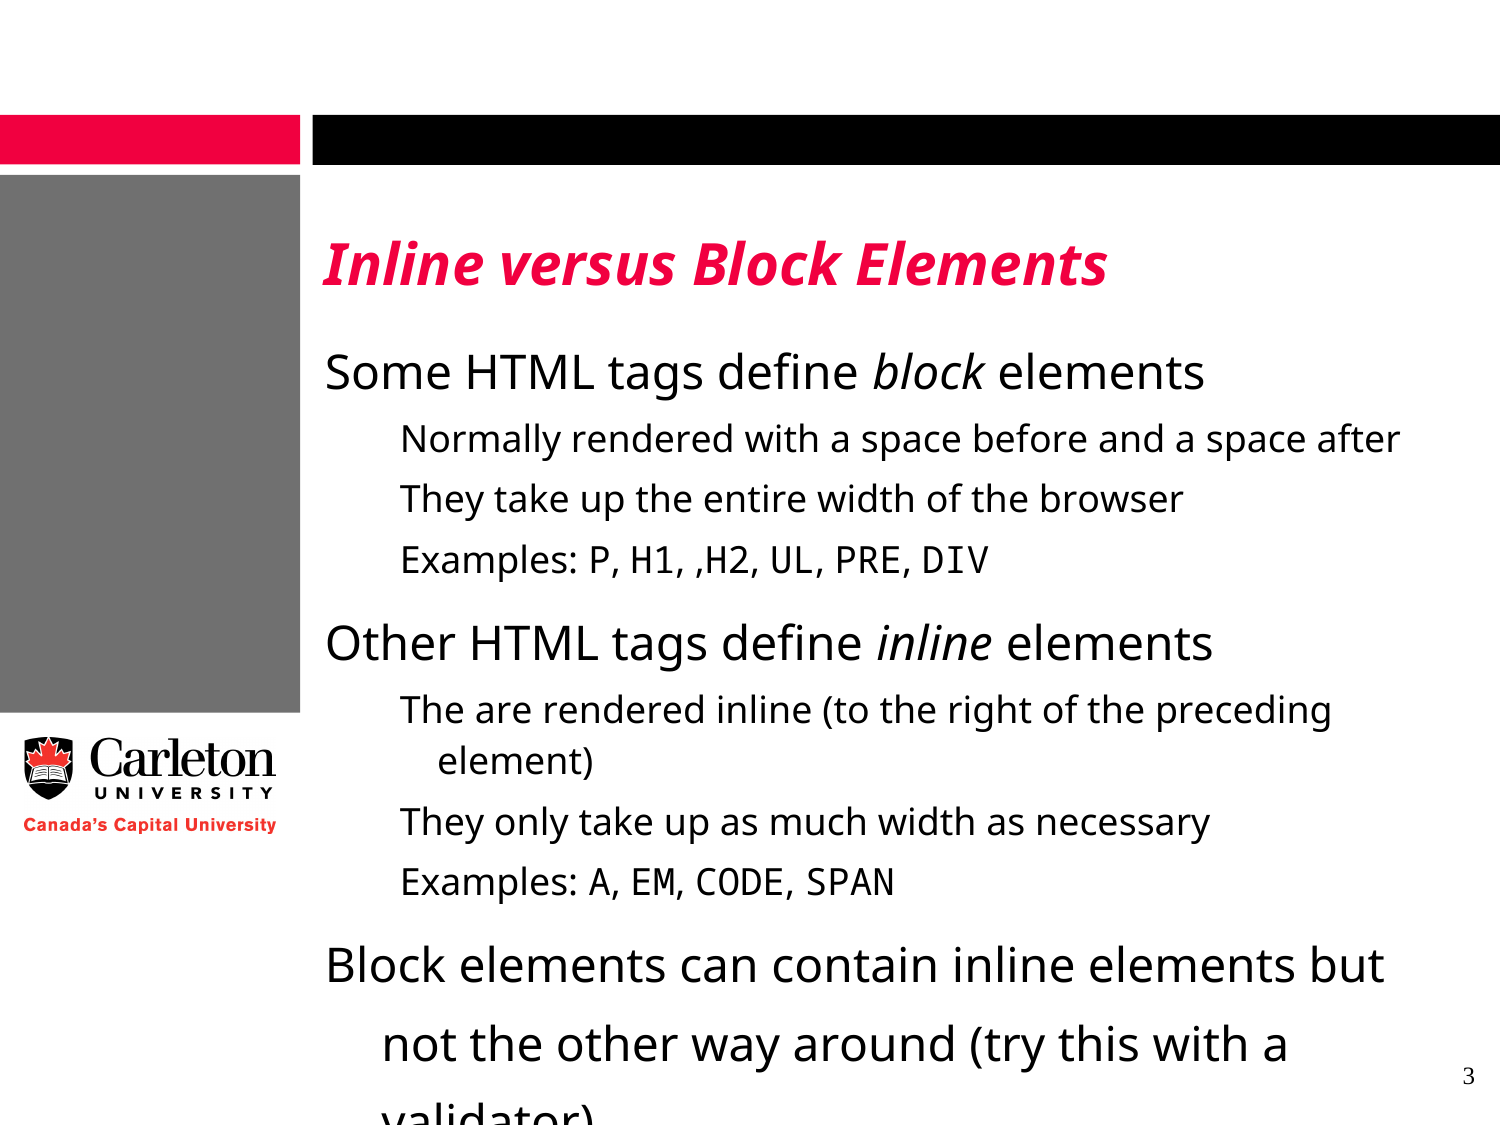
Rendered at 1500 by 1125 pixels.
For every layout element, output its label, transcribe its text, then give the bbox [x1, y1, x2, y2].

picture [24, 737, 276, 834]
title Inline versus Block Elements [324, 194, 1450, 324]
list Some HTML tags define block elements Normally rendered with a space before and a space after They take up the entire width of the browser Examples: P, H1, ,H2, UL, PRE, DIV Other HTML tags define inline elements The are rendered inline (to the right of the preceding element) They only take up as much width as necessary Examples: A, EM, CODE, SPAN Block elements can contain inline elements but not the other way around (try this with a validator) [324, 324, 1450, 1036]
